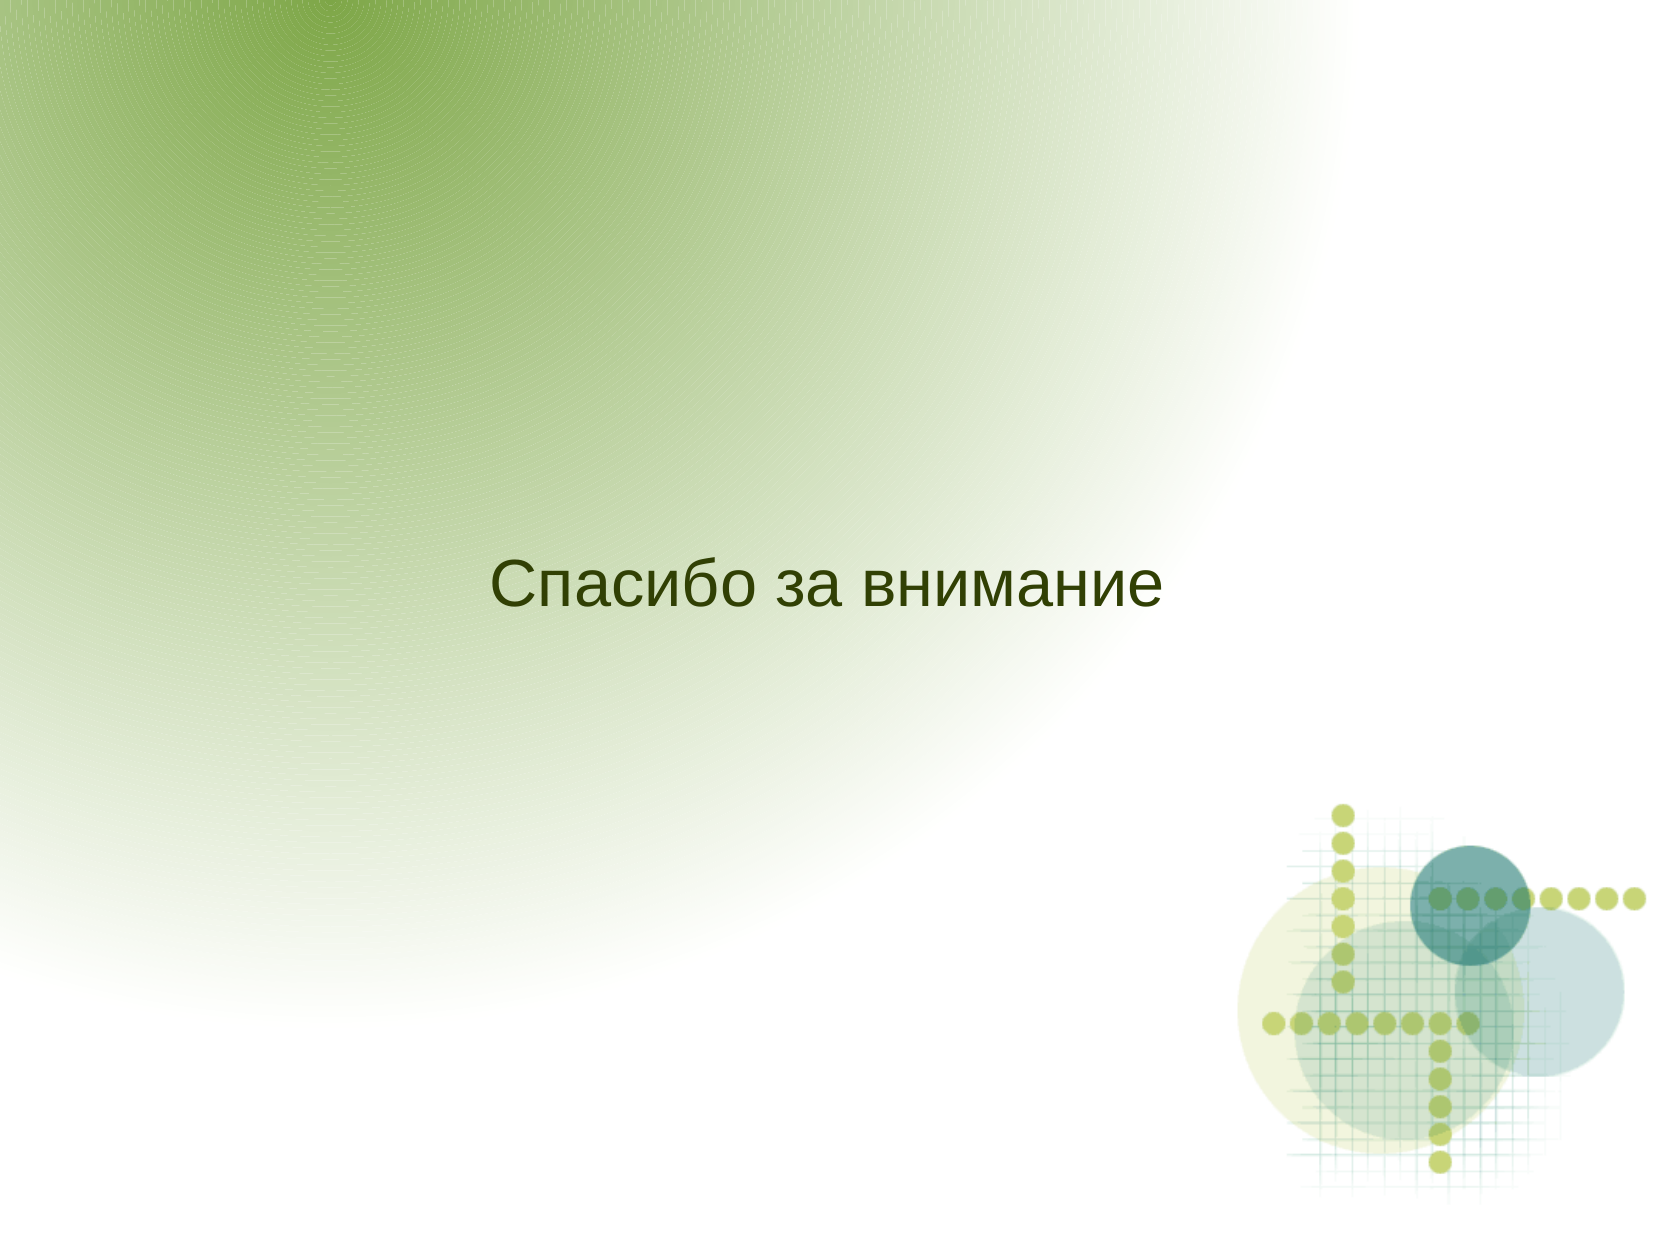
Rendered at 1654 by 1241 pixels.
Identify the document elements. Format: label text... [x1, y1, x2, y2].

subtitle Спасибо за внимание [121, 110, 1534, 1119]
picture [1224, 792, 1654, 1211]
